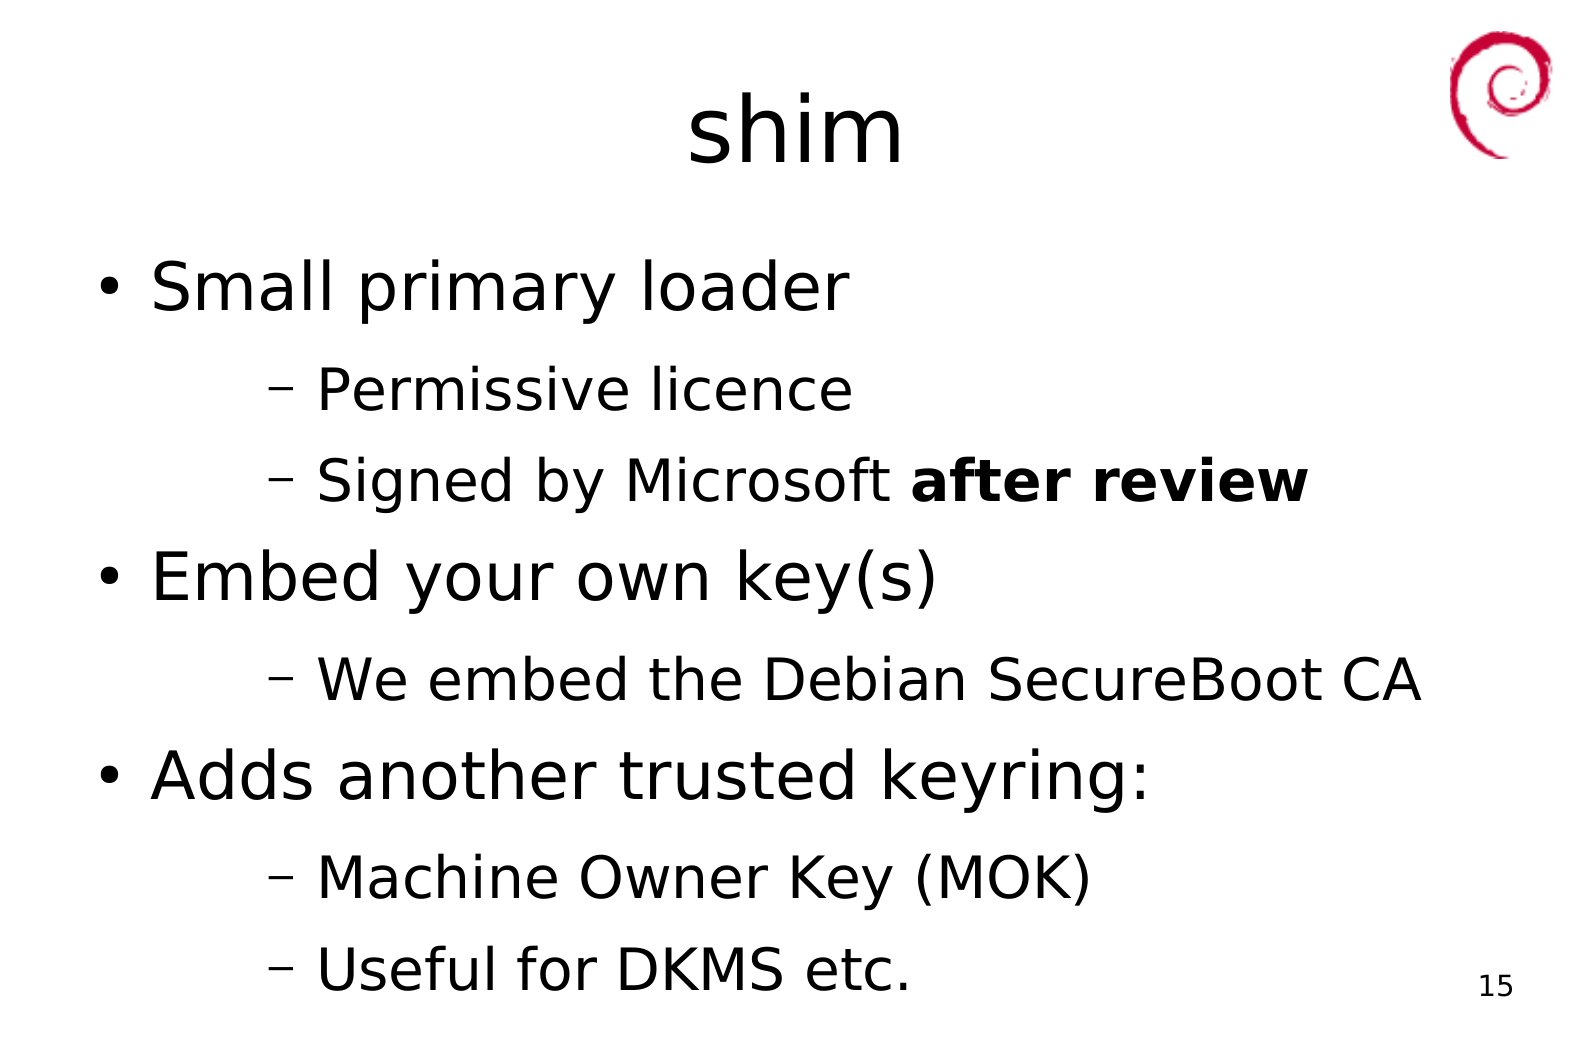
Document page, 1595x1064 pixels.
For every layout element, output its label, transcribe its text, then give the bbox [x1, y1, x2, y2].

list Small primary loader Permissive licence Signed by Microsoft after review Embed your own key(s) We embed the Debian SecureBoot CA Adds another trusted keyring: Machine Owner Key (MOK) Useful for DKMS etc. [79, 248, 1515, 1004]
title shim [79, 42, 1515, 220]
picture [1450, 31, 1555, 159]
